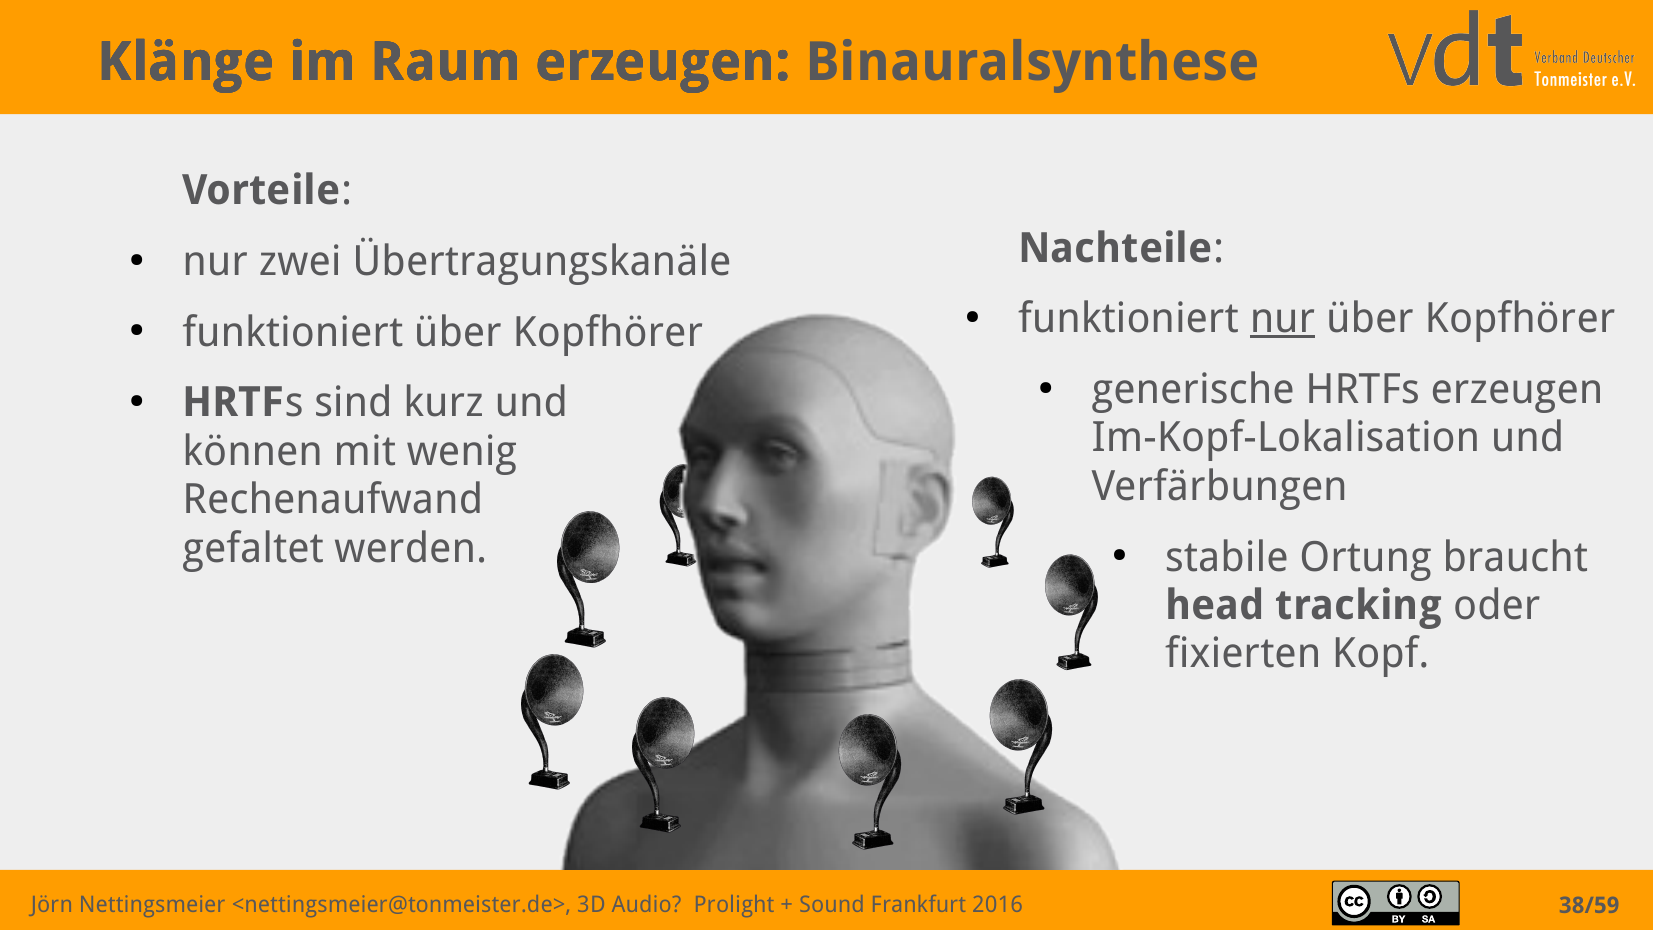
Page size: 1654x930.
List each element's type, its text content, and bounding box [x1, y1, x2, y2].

list Vorteile: nur zwei Übertragungskanäle funktioniert über Kopfhörer HRTFs sind kurz und können mit wenig Rechenaufwand gefaltet werden. [111, 166, 734, 803]
title Klänge im Raum erzeugen: Binauralsynthese [97, 0, 1338, 126]
list Nachteile: funktioniert nur über Kopfhörer generische HRTFs erzeugen Im-Kopf-Lokalisation und Verfärbungen stabile Ortung braucht head tracking oder fixierten Kopf. [947, 223, 1653, 920]
picture [425, 238, 947, 870]
picture [1377, 0, 1646, 104]
title Klänge im Raum erzeugen: [97, 4, 1215, 119]
